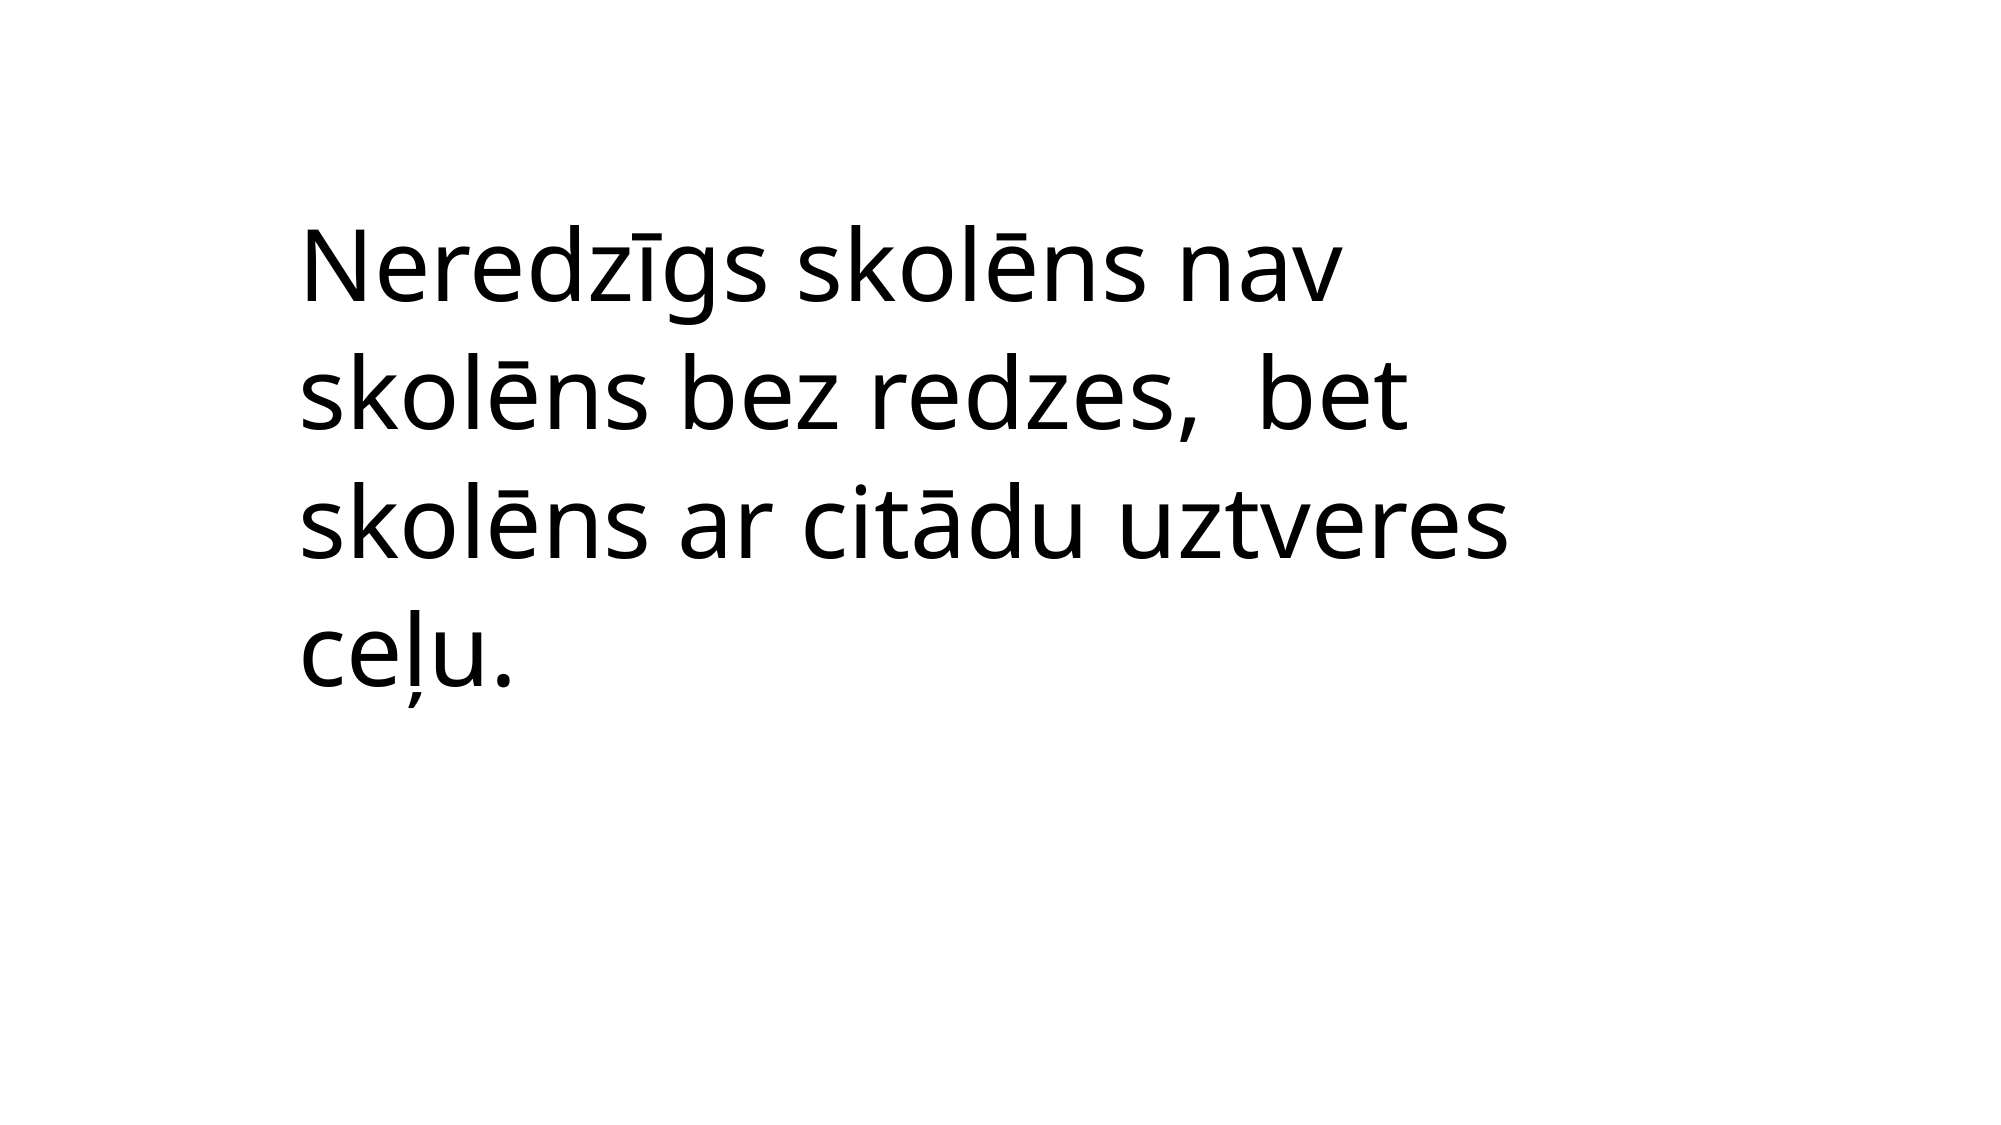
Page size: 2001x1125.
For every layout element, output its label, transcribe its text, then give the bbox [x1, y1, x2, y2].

text_box Neredzīgs skolēns nav skolēns bez redzes, bet skolēns ar citādu uztveres ceļu. [283, 185, 1717, 732]
